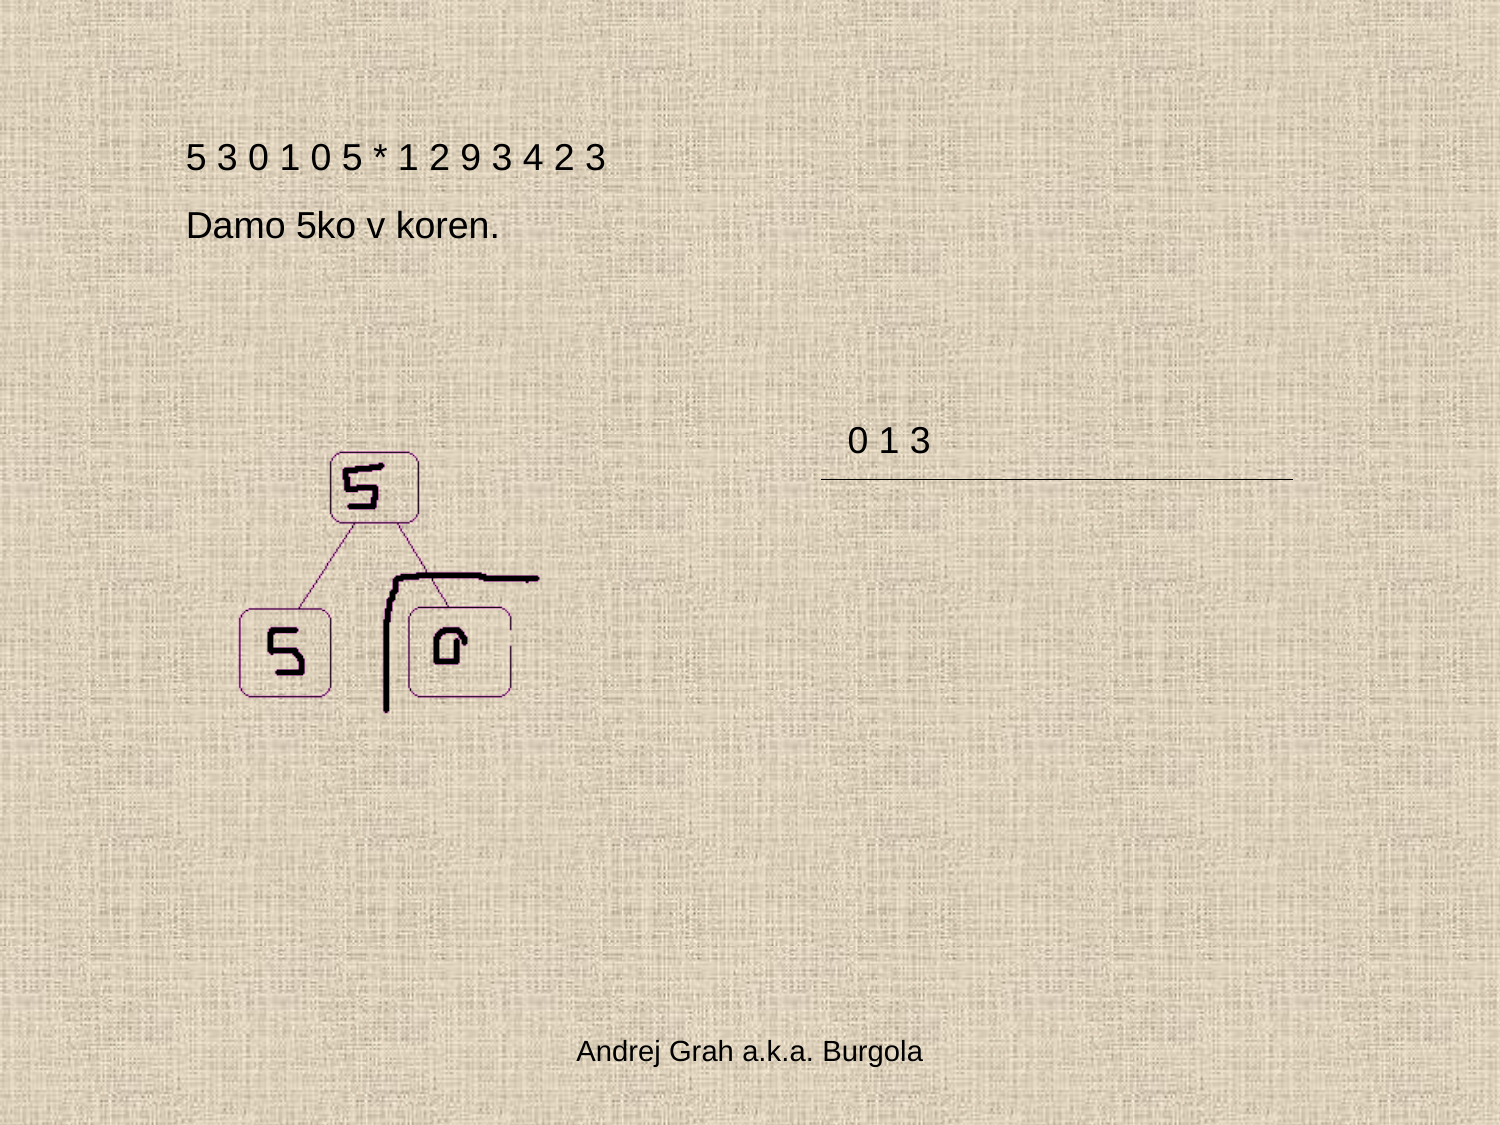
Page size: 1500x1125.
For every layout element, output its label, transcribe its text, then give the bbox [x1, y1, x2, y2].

text_box 5 3 0 1 0 5 * 1 2 9 3 4 2 3 Damo 5ko v koren. [171, 125, 1235, 255]
picture [0, 0, 1500, 1125]
text_box Andrej Grah a.k.a. Burgola [512, 1024, 988, 1103]
text_box 0 1 3 [832, 408, 1258, 470]
